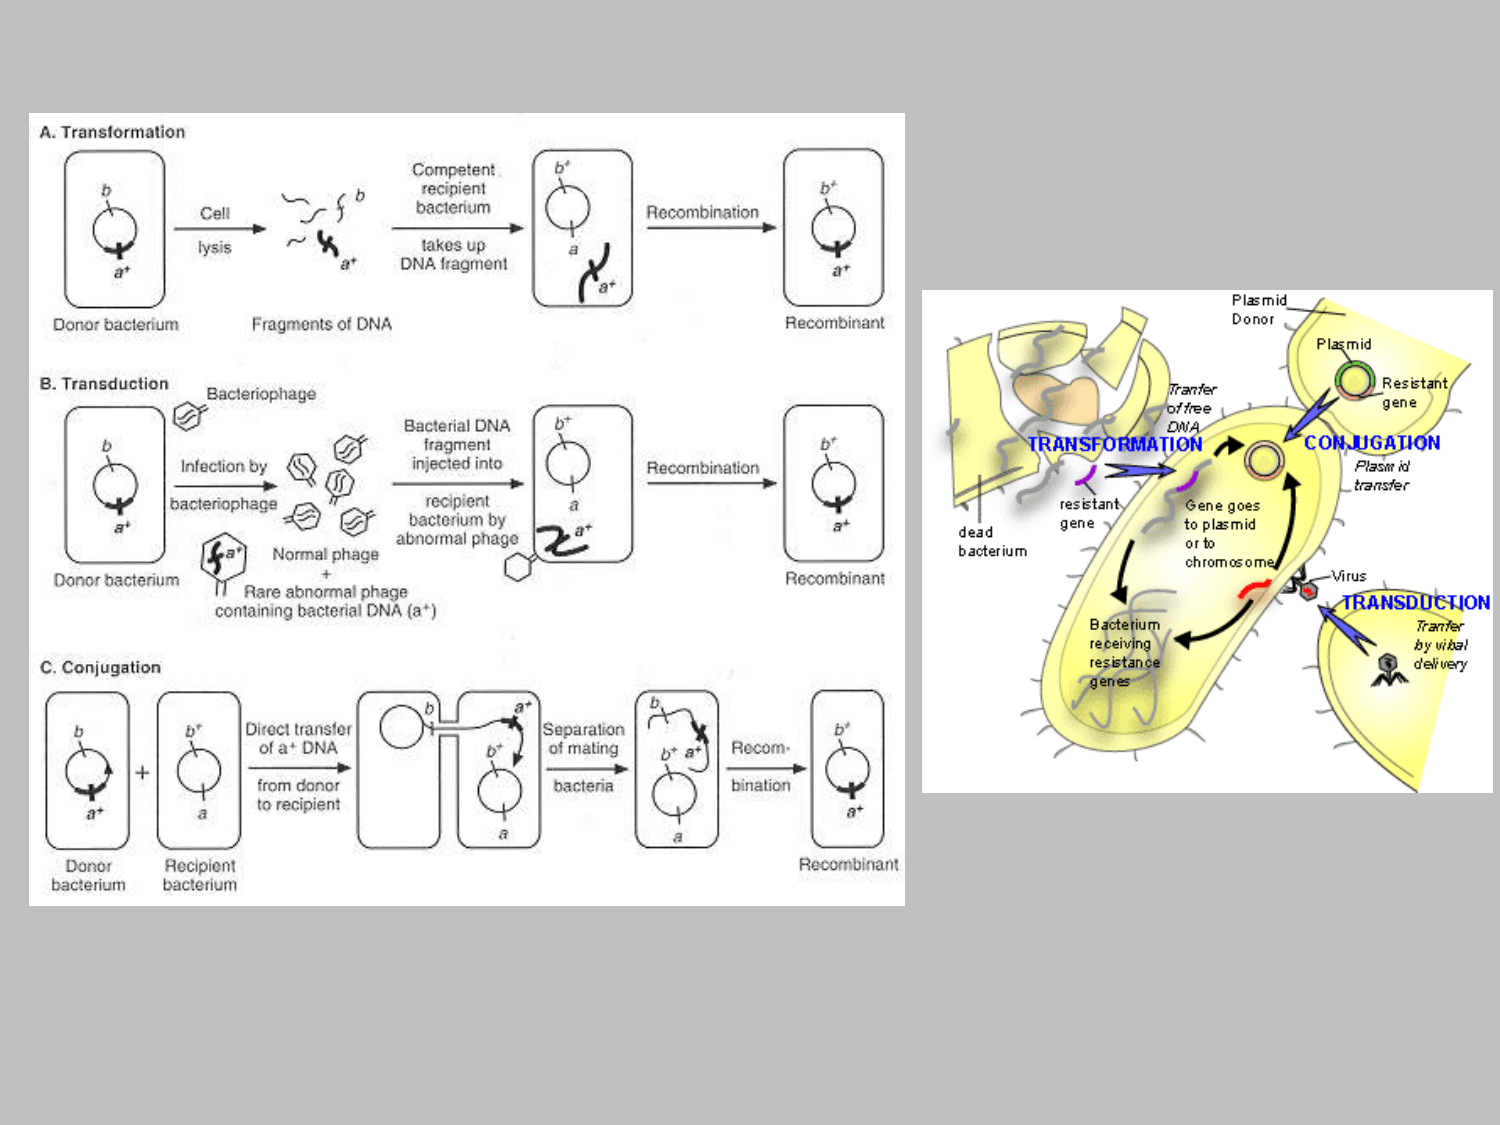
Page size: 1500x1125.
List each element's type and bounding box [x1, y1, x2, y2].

picture [922, 290, 1493, 793]
picture [29, 113, 905, 906]
